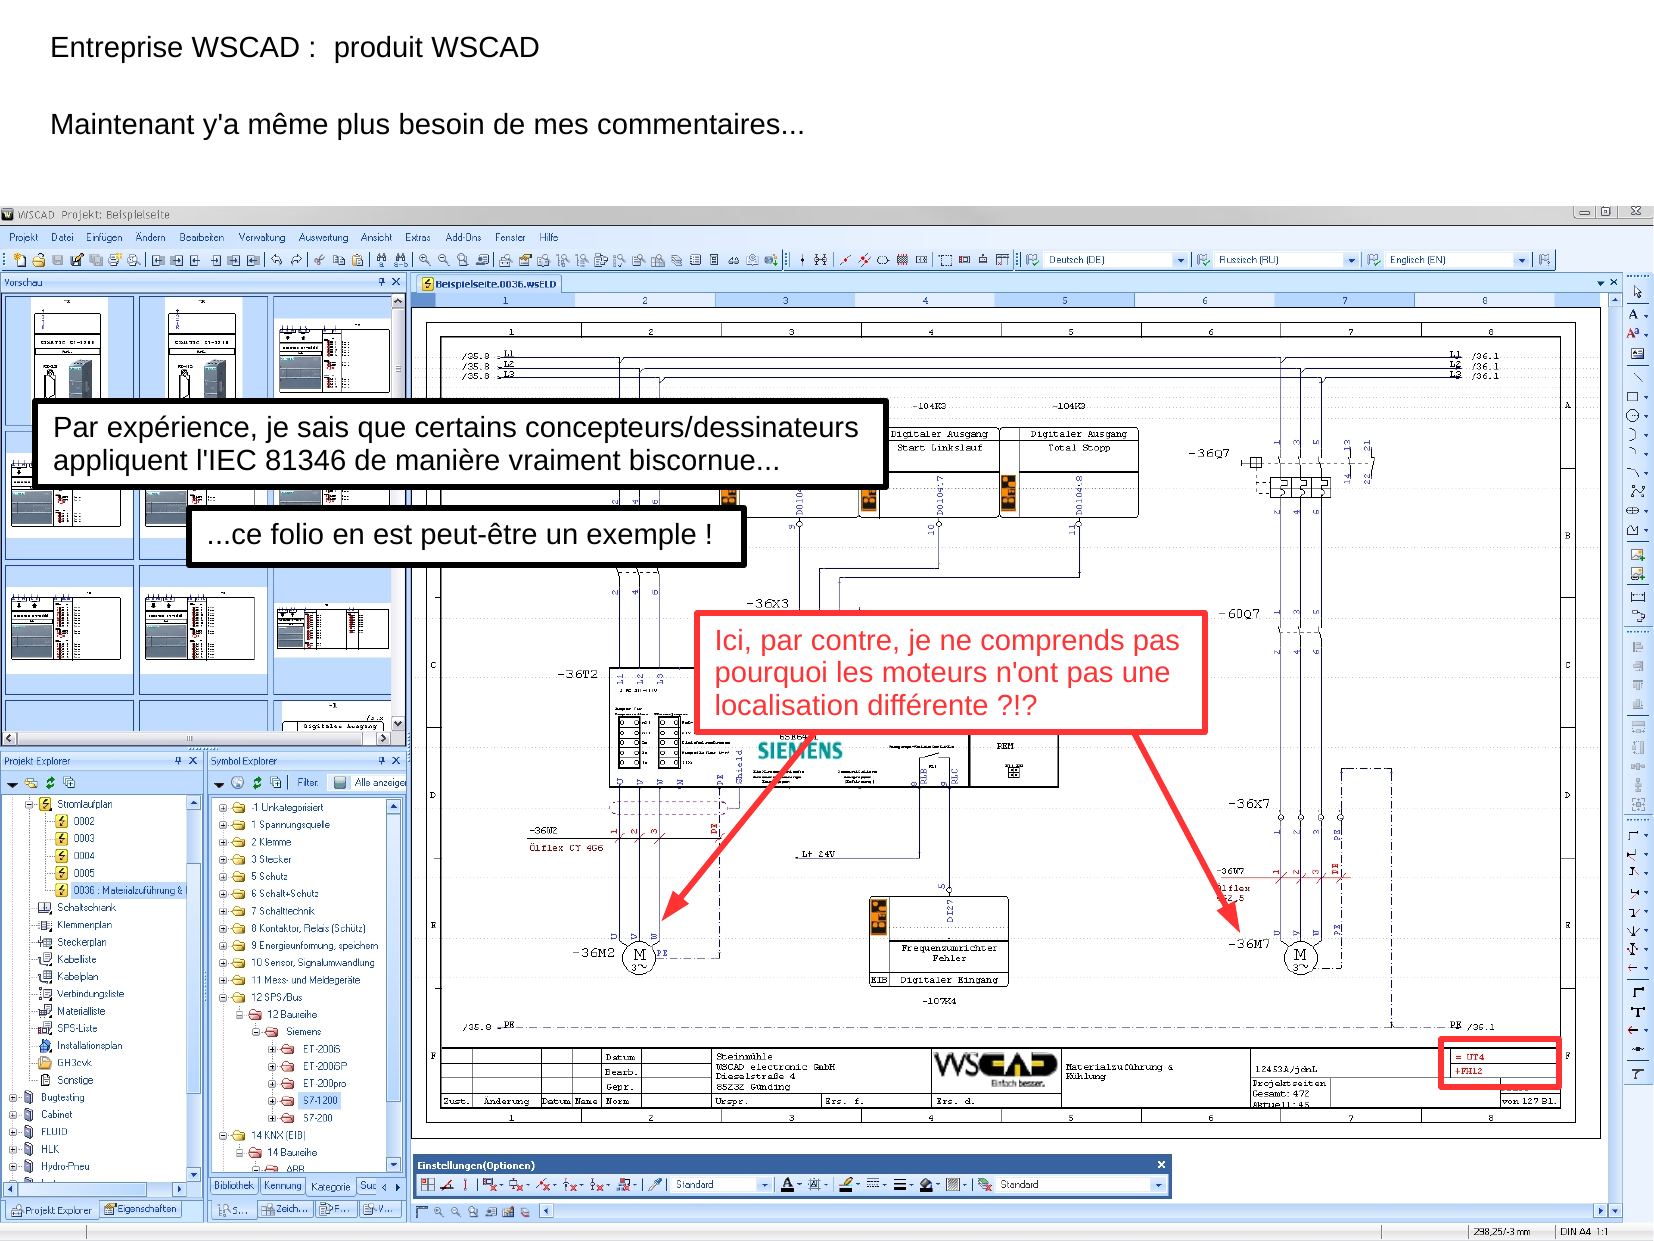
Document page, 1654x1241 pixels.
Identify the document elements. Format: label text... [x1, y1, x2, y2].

text_box produit WSCAD [318, 23, 674, 74]
text_box Par expérience, je sais que certains concepteurs/dessinateurs appliquent l'IEC 81346 de manière vraiment biscornue... [35, 400, 886, 487]
picture [0, 206, 1654, 1241]
text_box Maintenant y'a même plus besoin de mes commentaires... [35, 100, 1063, 151]
text_box ...ce folio en est peut-être un exemple ! [188, 507, 745, 566]
text_box Ici, par contre, je ne comprends pas pourquoi les moteurs n'ont pas une localisation différente ?!? [696, 613, 1205, 733]
text_box Entreprise WSCAD : [35, 23, 318, 74]
